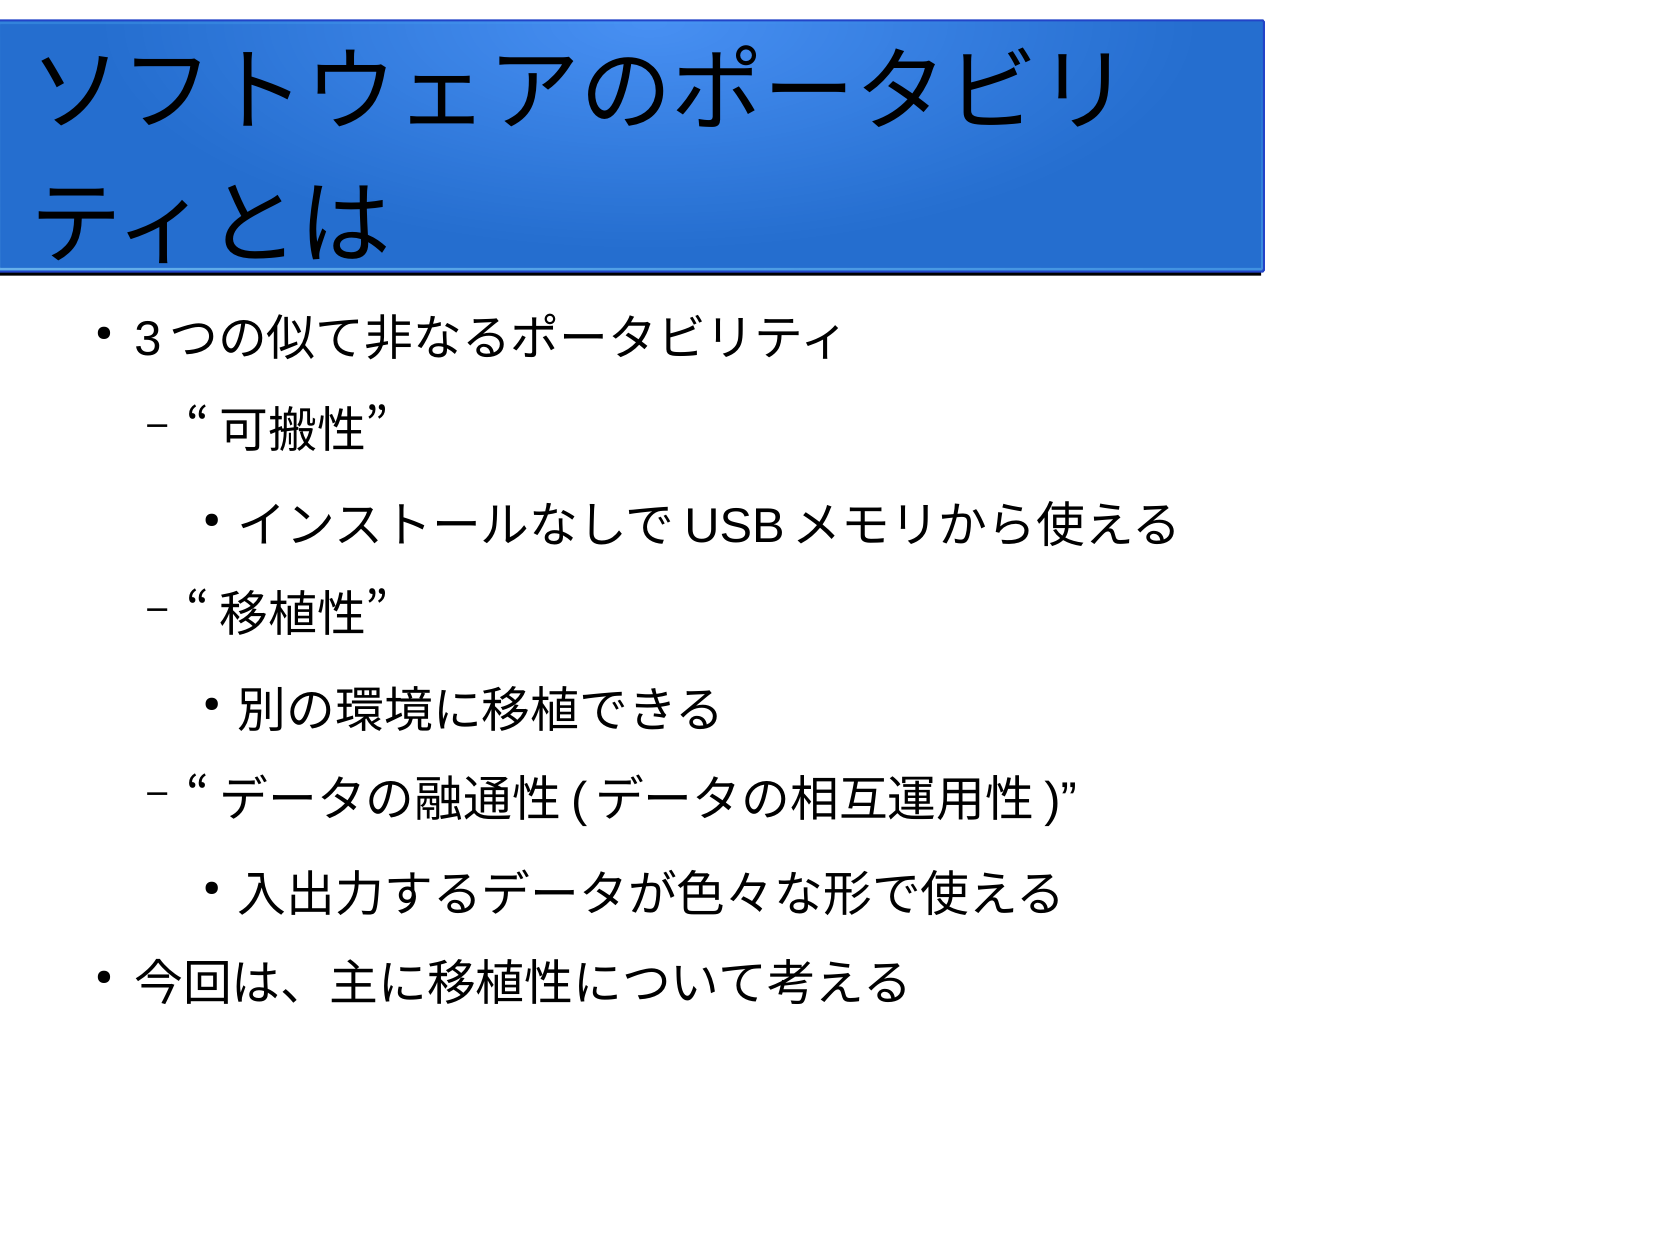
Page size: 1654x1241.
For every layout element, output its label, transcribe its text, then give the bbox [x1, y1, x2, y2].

list 3つの似て非なるポータビリティ “可搬性” インストールなしでUSBメモリから使える “移植性” 別の環境に移植できる “データの融通性(データの相互運用性)” 入出力するデータが色々な形で使える 今回は、主に移植性について考える [82, 299, 1571, 1019]
title ソフトウェアのポータビリティとは [30, 29, 1276, 270]
